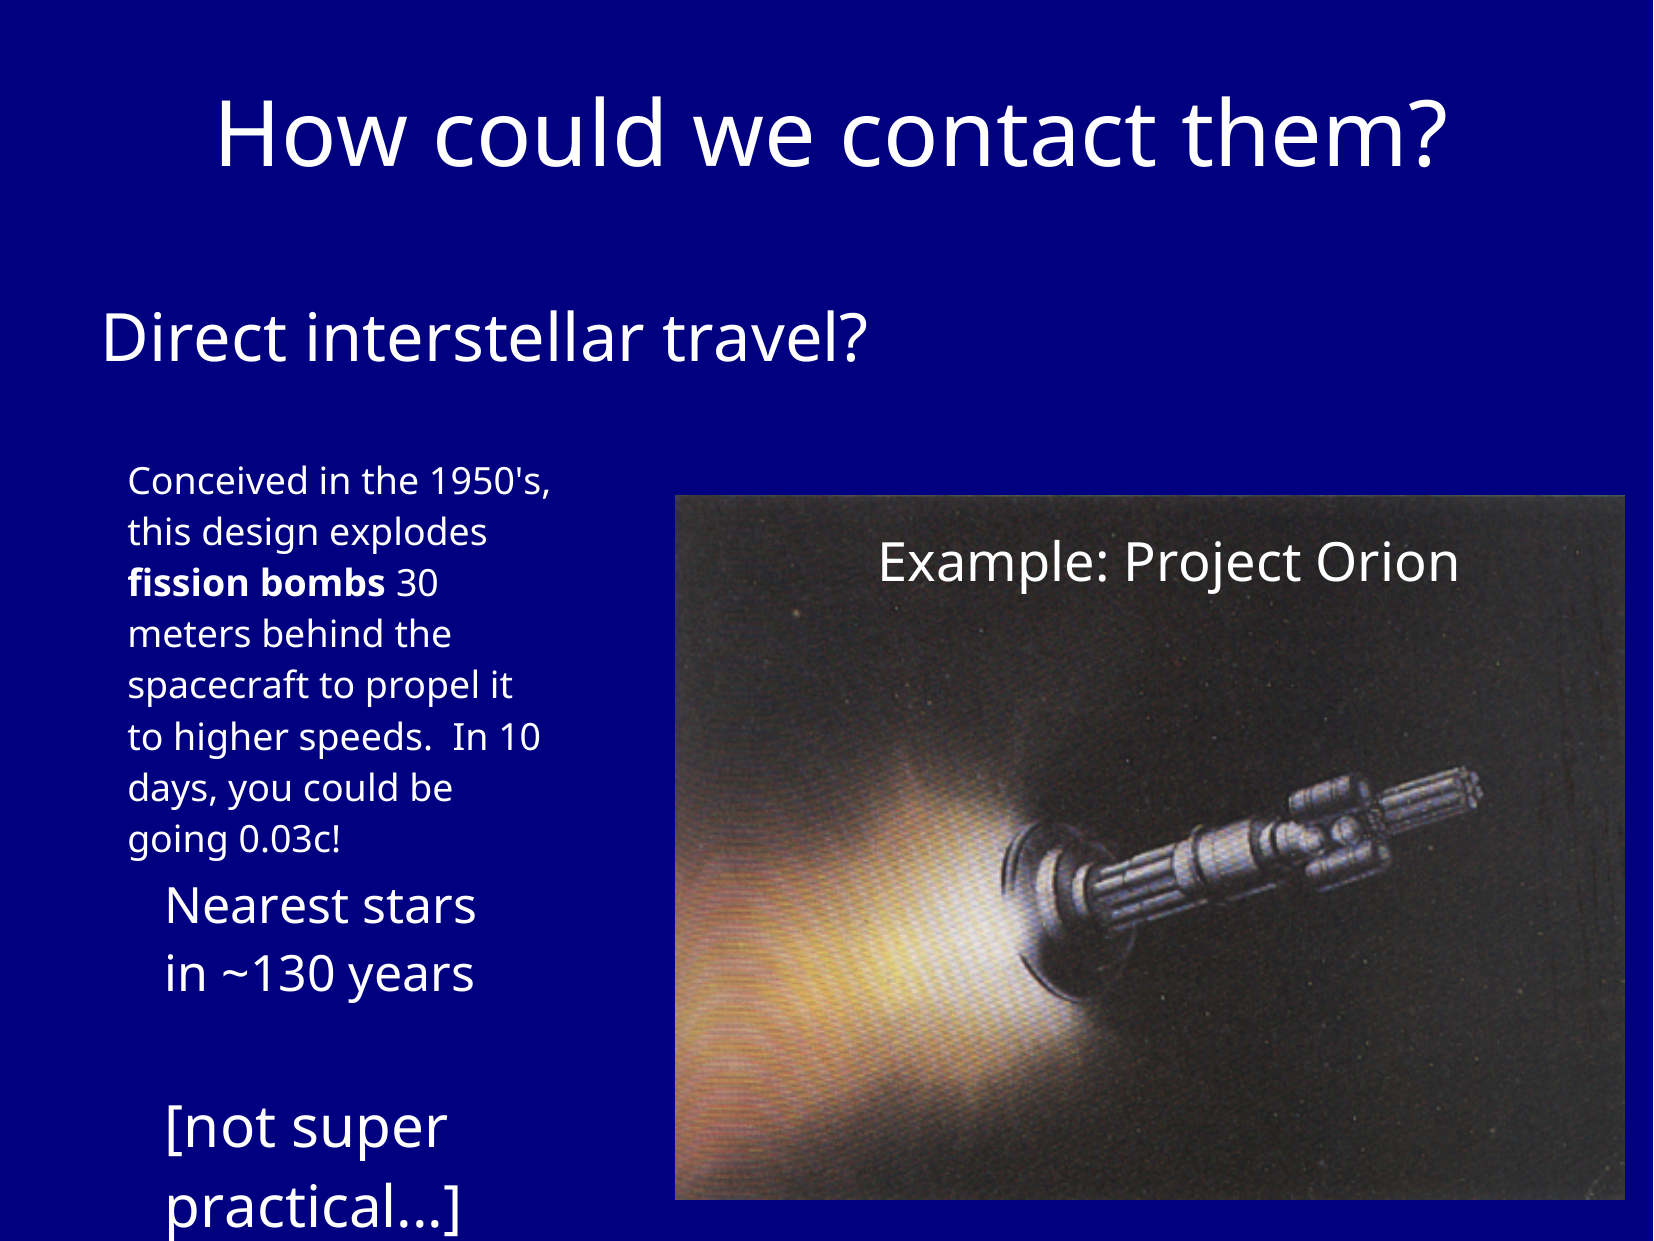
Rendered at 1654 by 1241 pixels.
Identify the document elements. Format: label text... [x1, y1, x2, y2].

text_box Conceived in the 1950's, this design explodes fission bombs 30 meters behind the spacecraft to propel it to higher speeds. In 10 days, you could be going 0.03c! [112, 447, 573, 826]
picture [675, 495, 1625, 1201]
list Direct interstellar travel? [82, 290, 1576, 376]
title How could we contact them? [87, 75, 1576, 188]
title Example: Project Orion [750, 521, 1589, 601]
text_box Nearest stars in ~130 years [not super practical...] [150, 862, 538, 1210]
